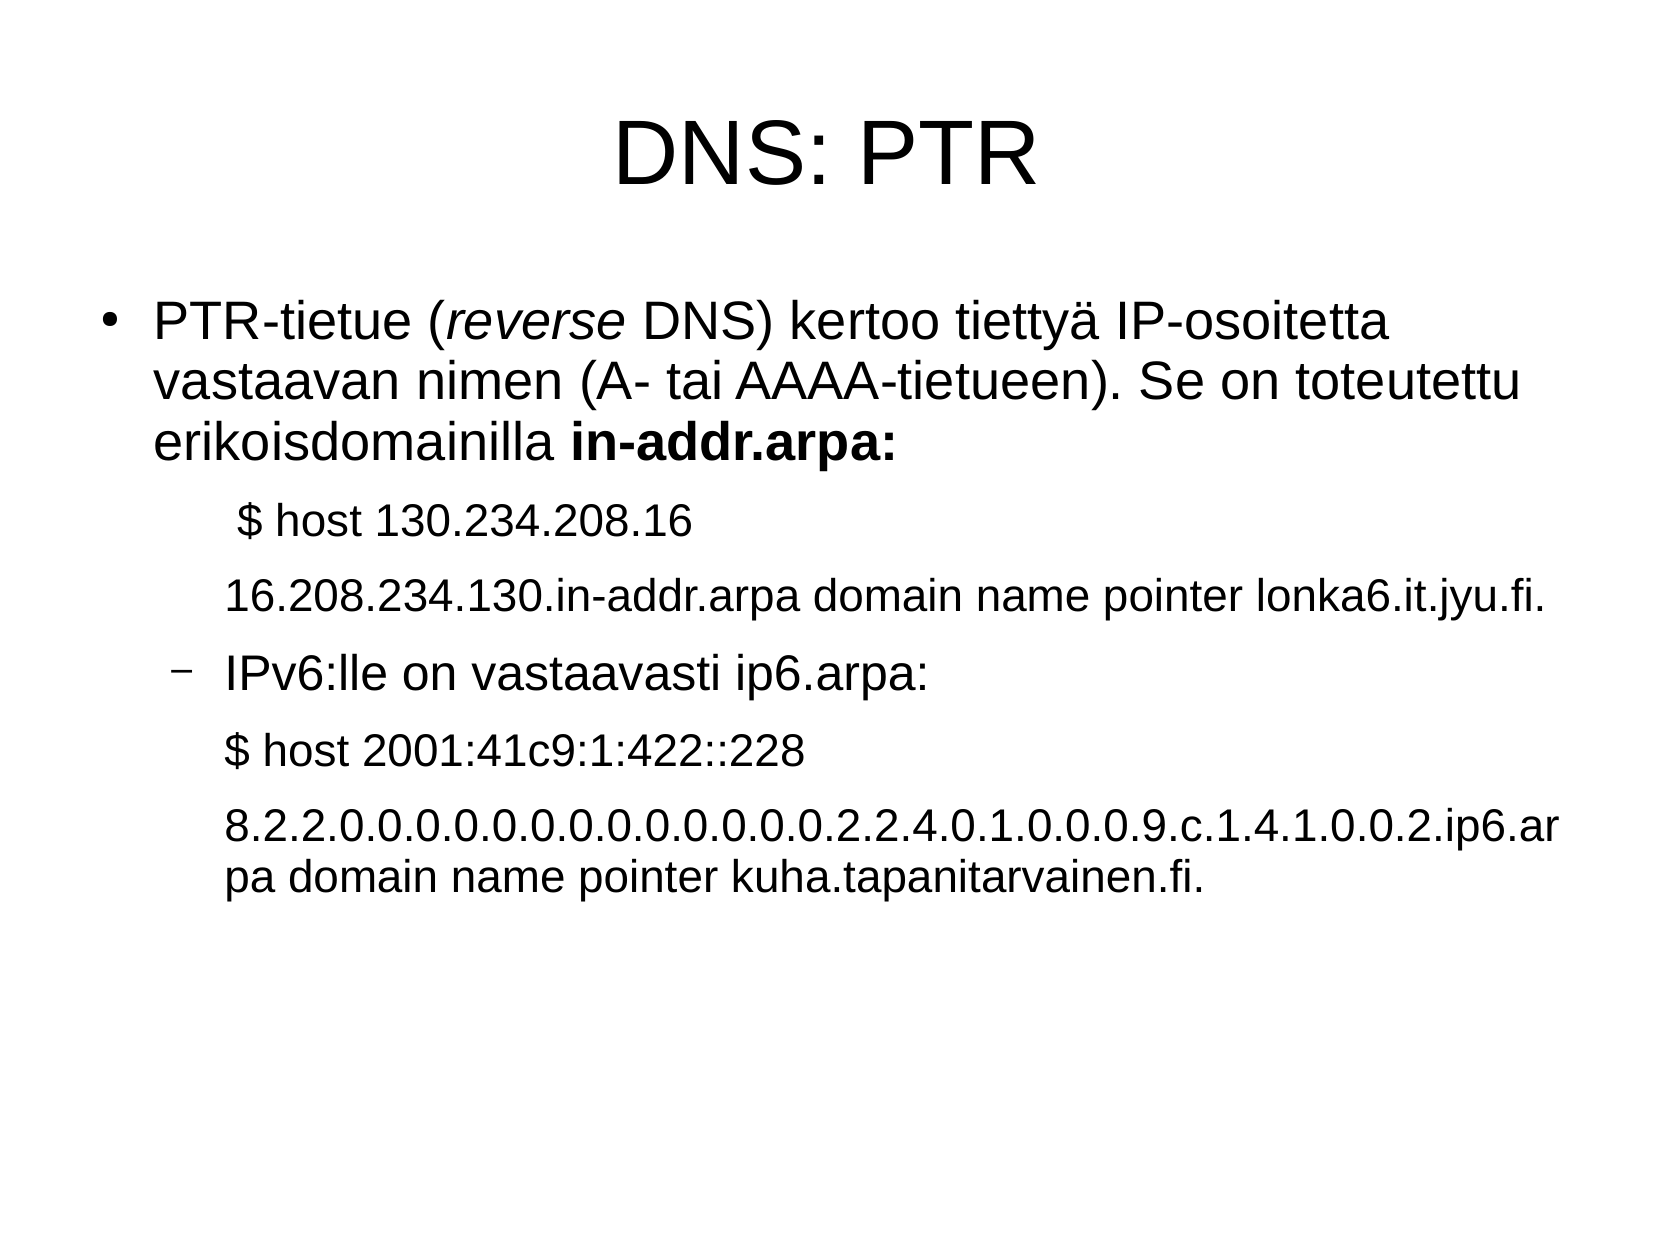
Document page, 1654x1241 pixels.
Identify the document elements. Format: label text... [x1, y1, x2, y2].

list PTR-tietue (reverse DNS) kertoo tiettyä IP-osoitetta vastaavan nimen (A- tai AAAA-tietueen). Se on toteutettu erikoisdomainilla in-addr.arpa: $ host 130.234.208.16 16.208.234.130.in-addr.arpa domain name pointer lonka6.it.jyu.fi. IPv6:lle on vastaavasti ip6.arpa: $ host 2001:41c9:1:422::228 8.2.2.0.0.0.0.0.0.0.0.0.0.0.0.0.2.2.4.0.1.0.0.0.9.c.1.4.1.0.0.2.ip6.arpa domain name pointer kuha.tapanitarvainen.fi. [82, 290, 1571, 1010]
title DNS: PTR [82, 49, 1571, 257]
